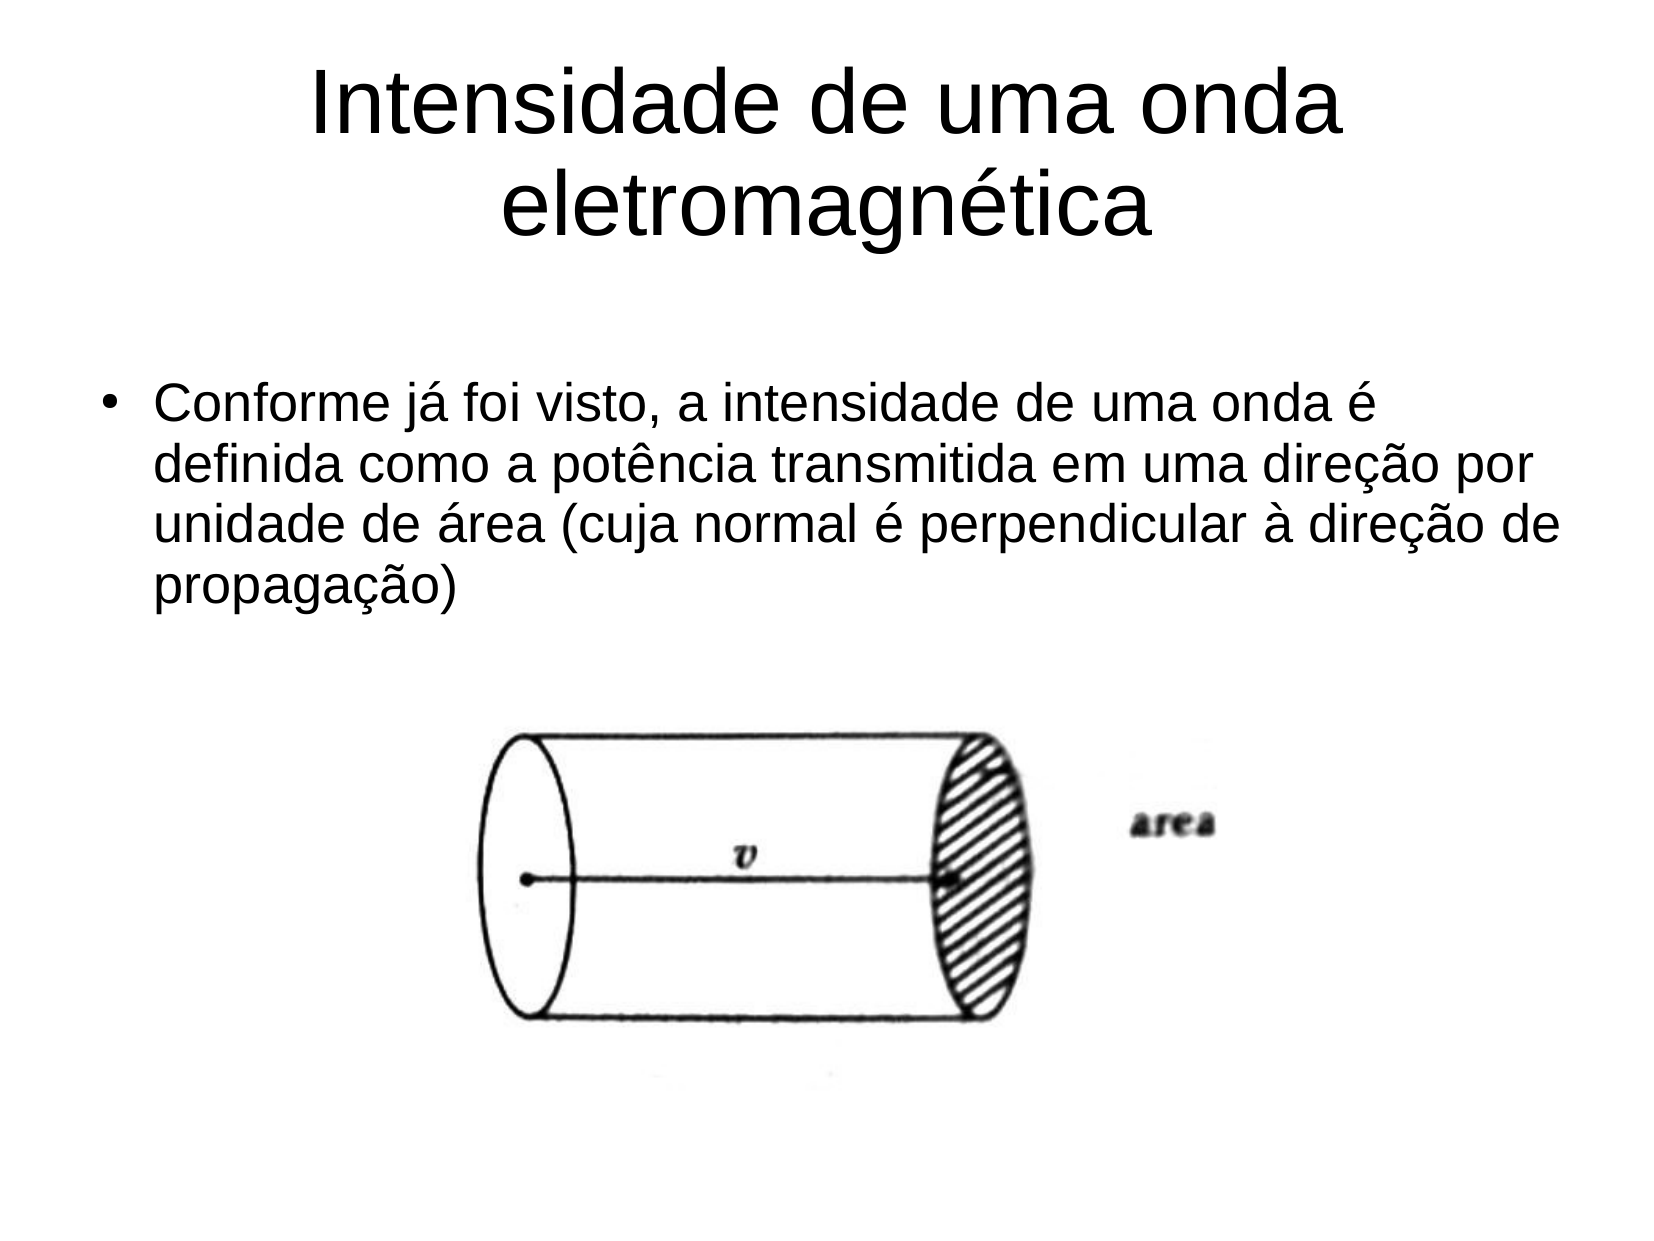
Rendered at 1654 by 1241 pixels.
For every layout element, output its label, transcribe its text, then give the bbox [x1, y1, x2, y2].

picture [454, 714, 1236, 1106]
title Intensidade de uma onda eletromagnética [82, 49, 1571, 257]
list Conforme já foi visto, a intensidade de uma onda é definida como a potência transmitida em uma direção por unidade de área (cuja normal é perpendicular à direção de propagação) [82, 372, 1571, 1093]
